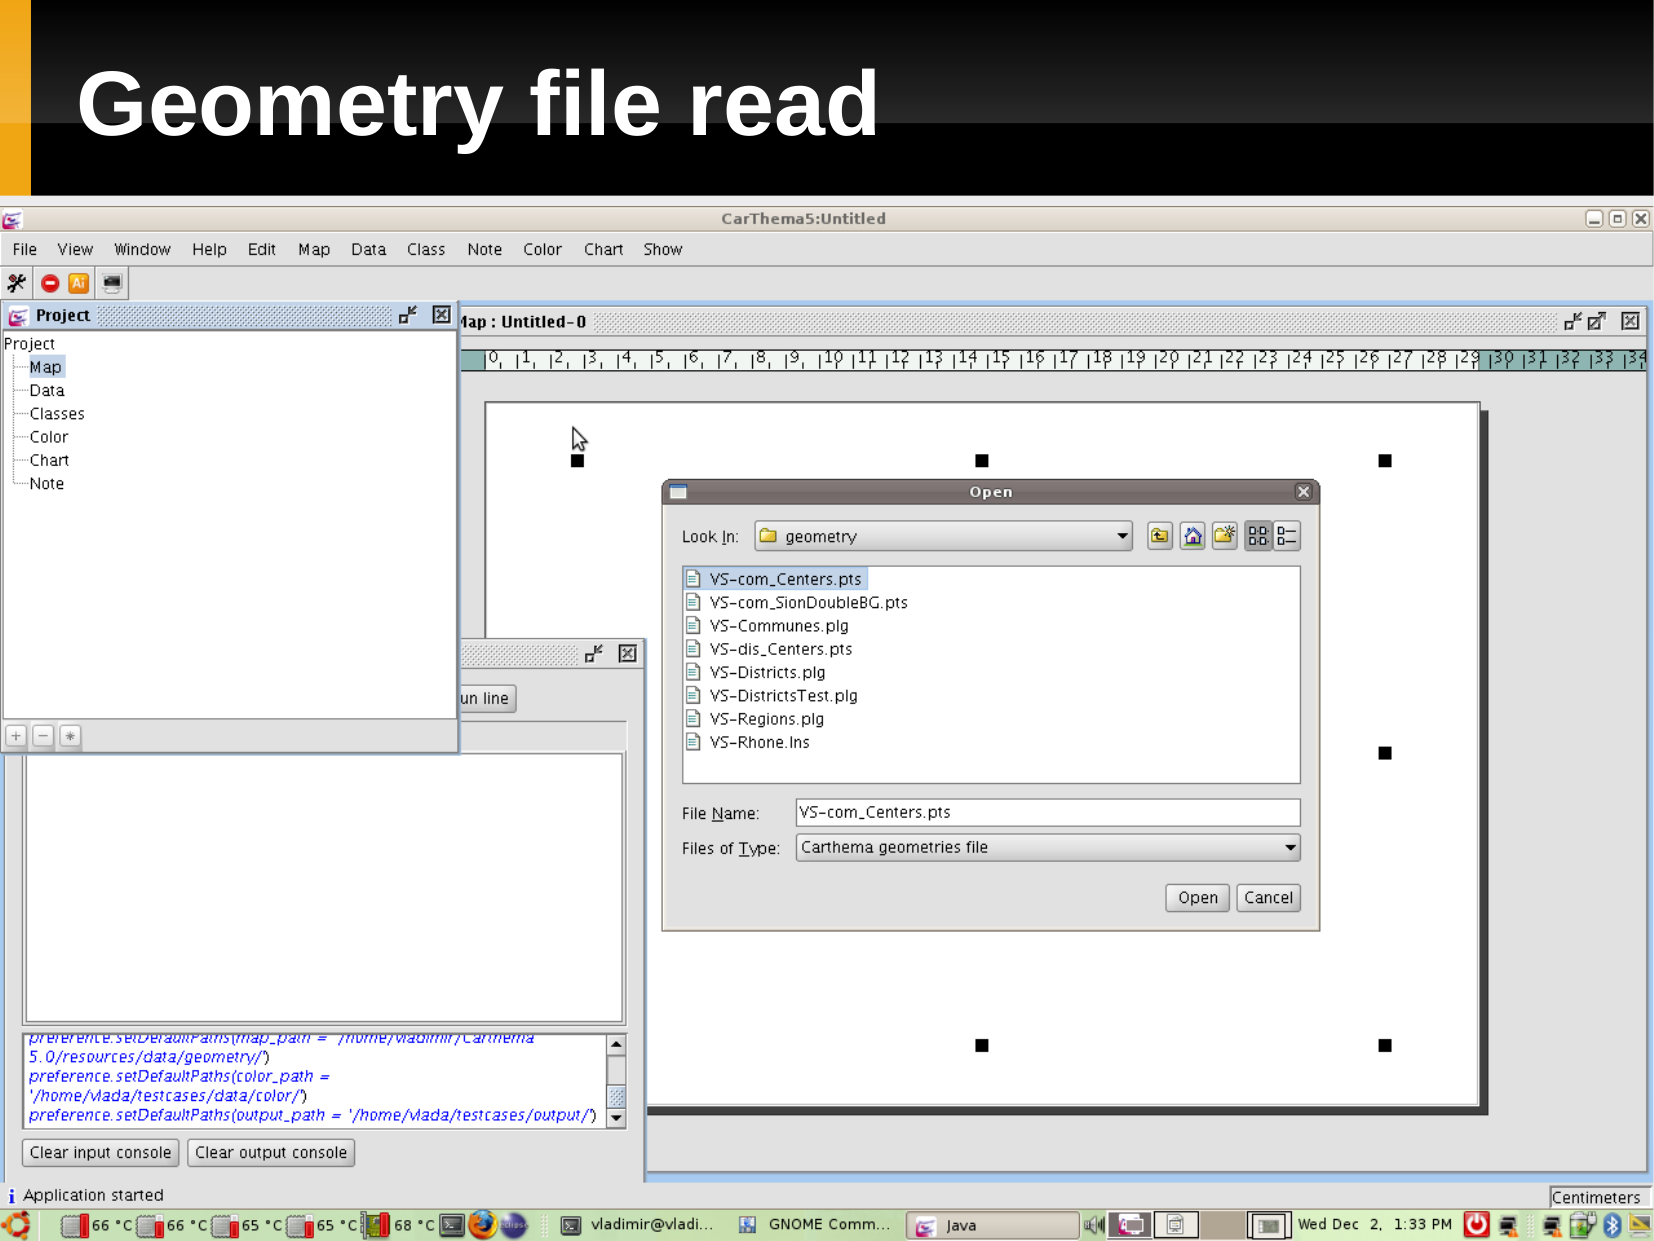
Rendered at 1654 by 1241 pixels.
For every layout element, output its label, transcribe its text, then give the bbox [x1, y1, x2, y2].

title Geometry file read [76, 7, 1565, 200]
picture [0, 0, 1654, 1241]
